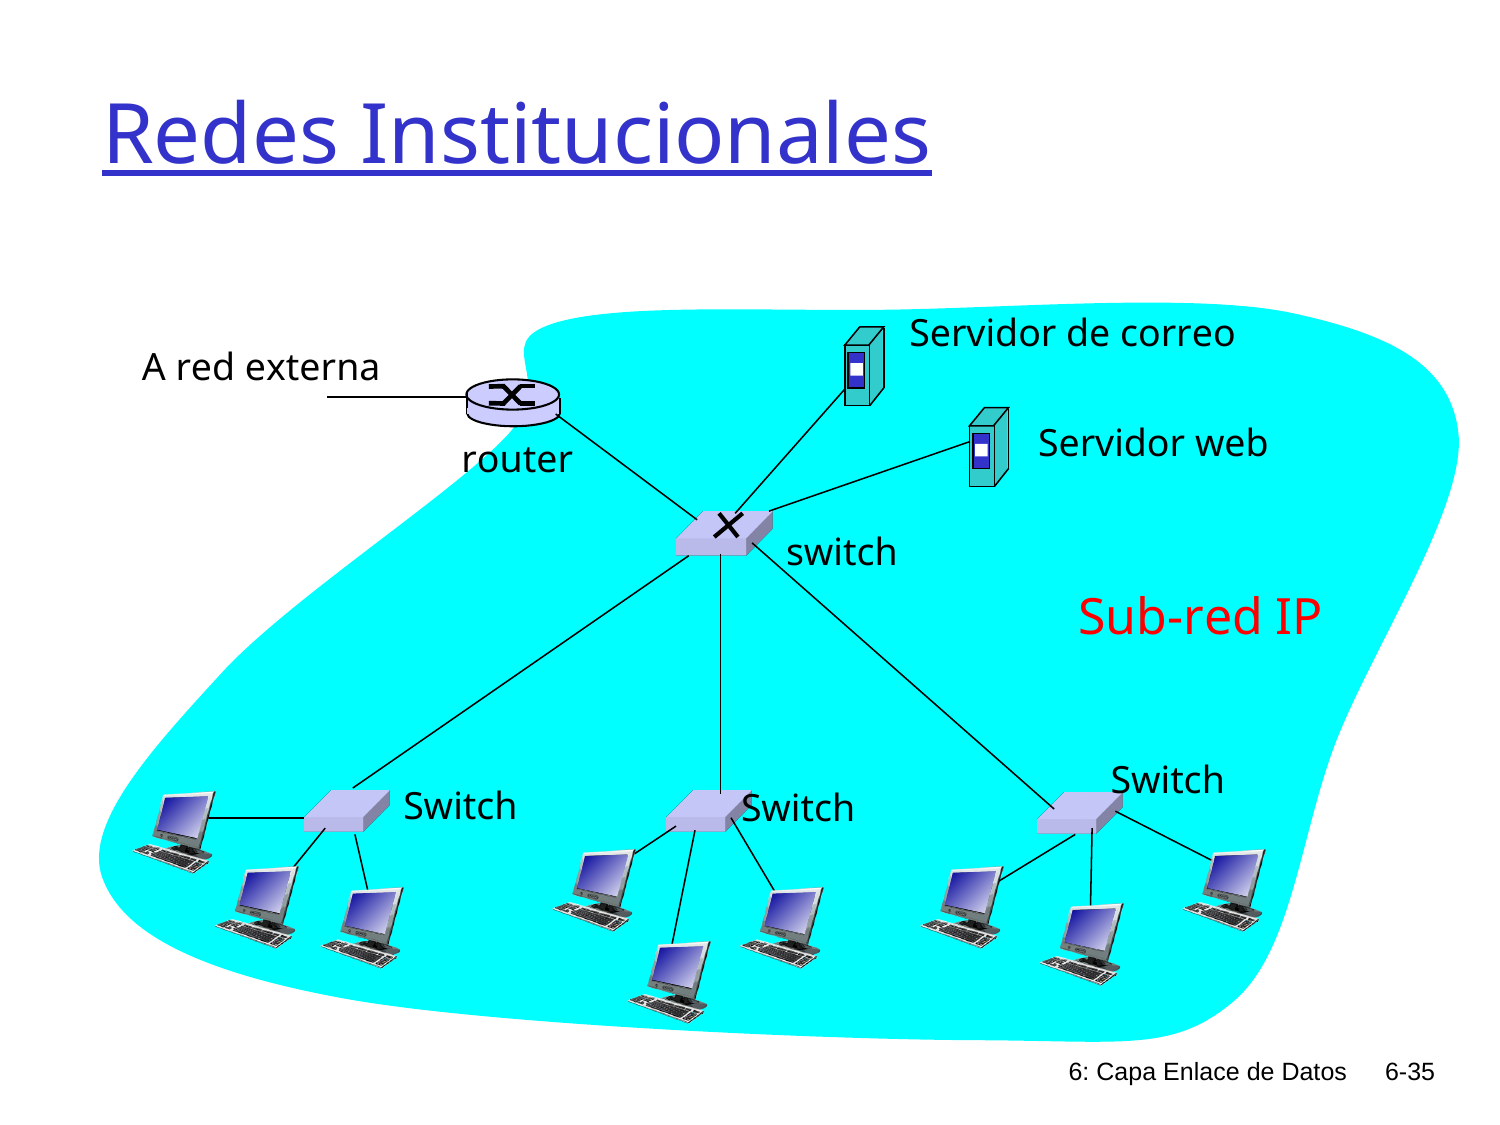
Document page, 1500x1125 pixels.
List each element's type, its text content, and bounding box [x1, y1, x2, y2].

title Redes Institucionales [87, 37, 1363, 225]
text_box [344, 892, 397, 935]
picture [1162, 845, 1268, 938]
picture [900, 862, 1006, 955]
text_box Switch [388, 774, 563, 835]
text_box switch [771, 520, 913, 582]
text_box [577, 854, 629, 897]
text_box [239, 871, 291, 914]
text_box [652, 946, 704, 989]
text_box Servidor web [1023, 410, 1284, 472]
text_box router [446, 427, 589, 489]
picture [1019, 899, 1126, 992]
picture [532, 845, 713, 1030]
picture [112, 787, 406, 976]
text_box A red externa [127, 334, 396, 396]
text_box Switch [726, 776, 871, 837]
text_box Switch [1095, 748, 1241, 810]
text_box [157, 796, 209, 839]
text_box Servidor de correo [894, 301, 1252, 362]
picture [719, 883, 826, 976]
text_box [98, 306, 1459, 1042]
text_box Sub-red IP [1063, 576, 1339, 653]
